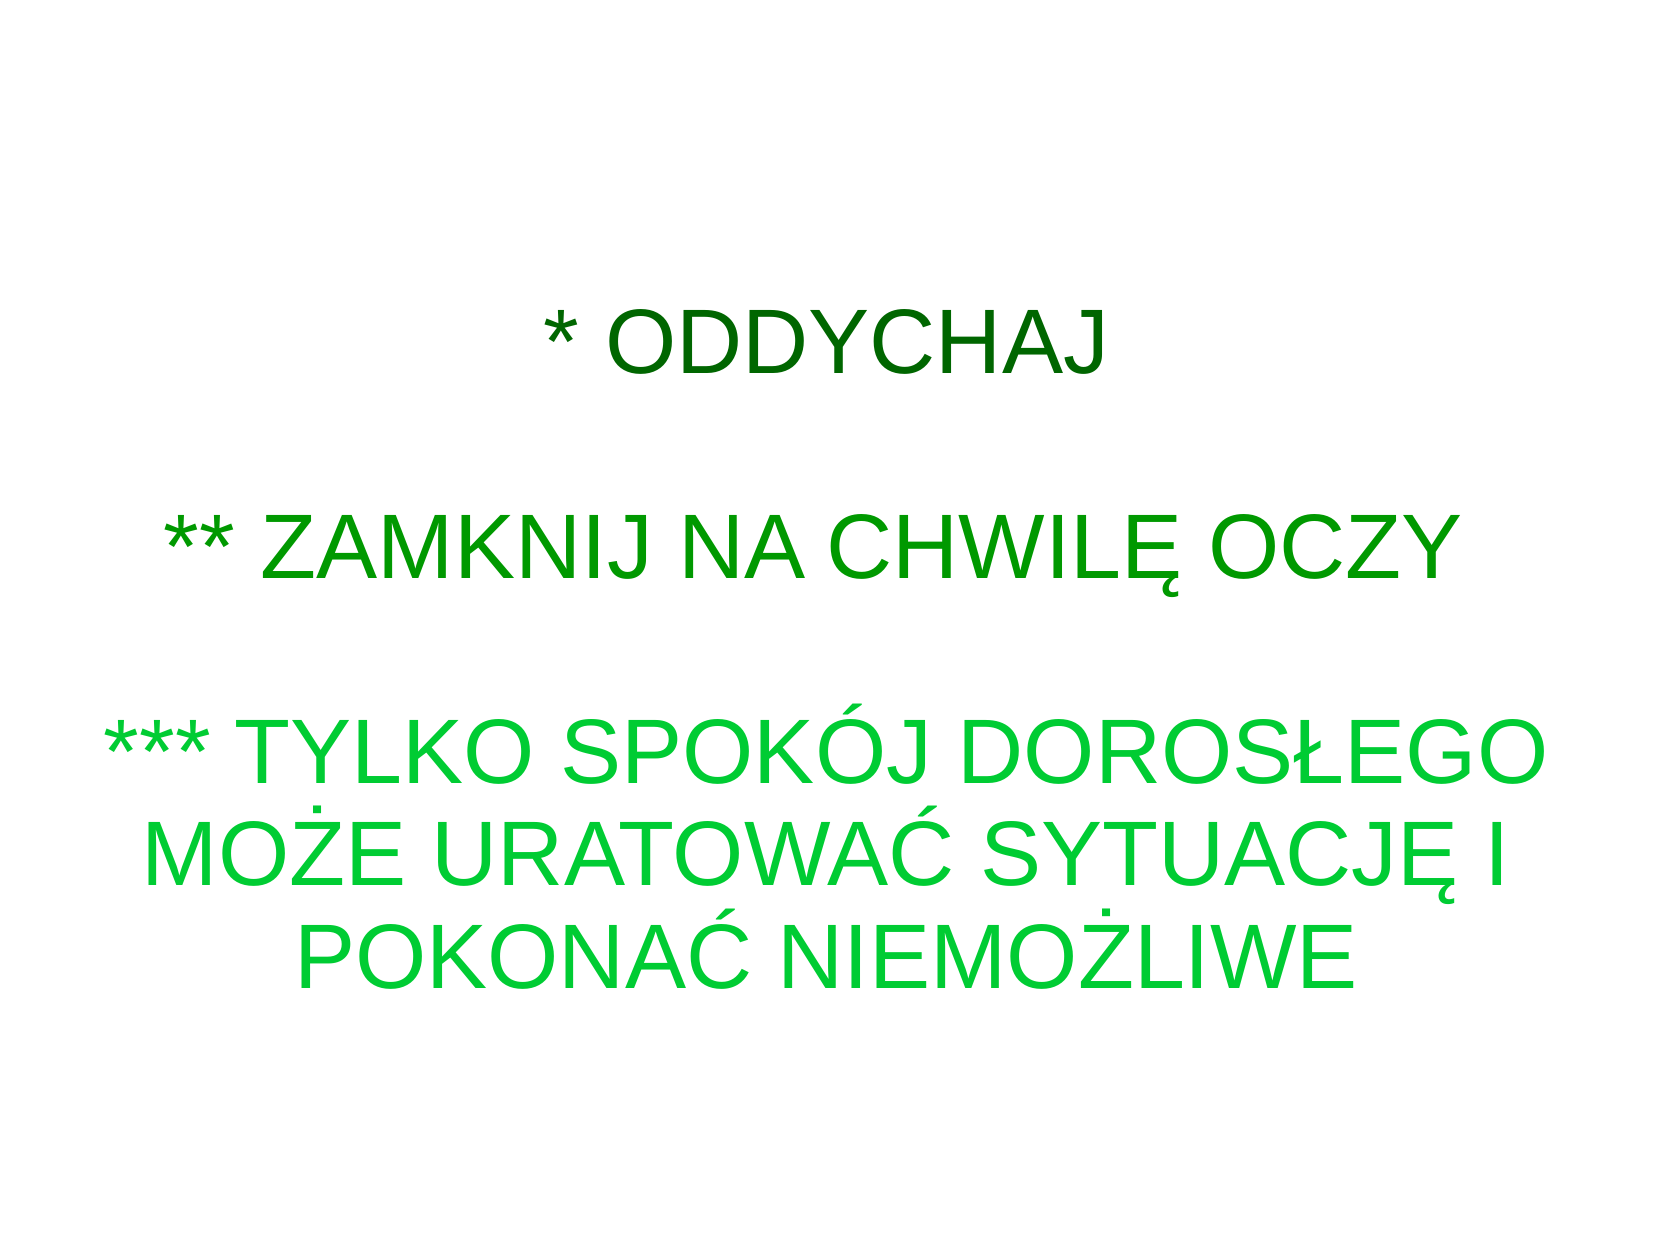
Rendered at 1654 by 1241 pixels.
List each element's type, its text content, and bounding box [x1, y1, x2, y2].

list * ODDYCHAJ ** ZAMKNIJ NA CHWILĘ OCZY *** TYLKO SPOKÓJ DOROSŁEGO MOŻE URATOWAĆ SYTUACJĘ I POKONAĆ NIEMOŻLIWE [82, 290, 1571, 1109]
